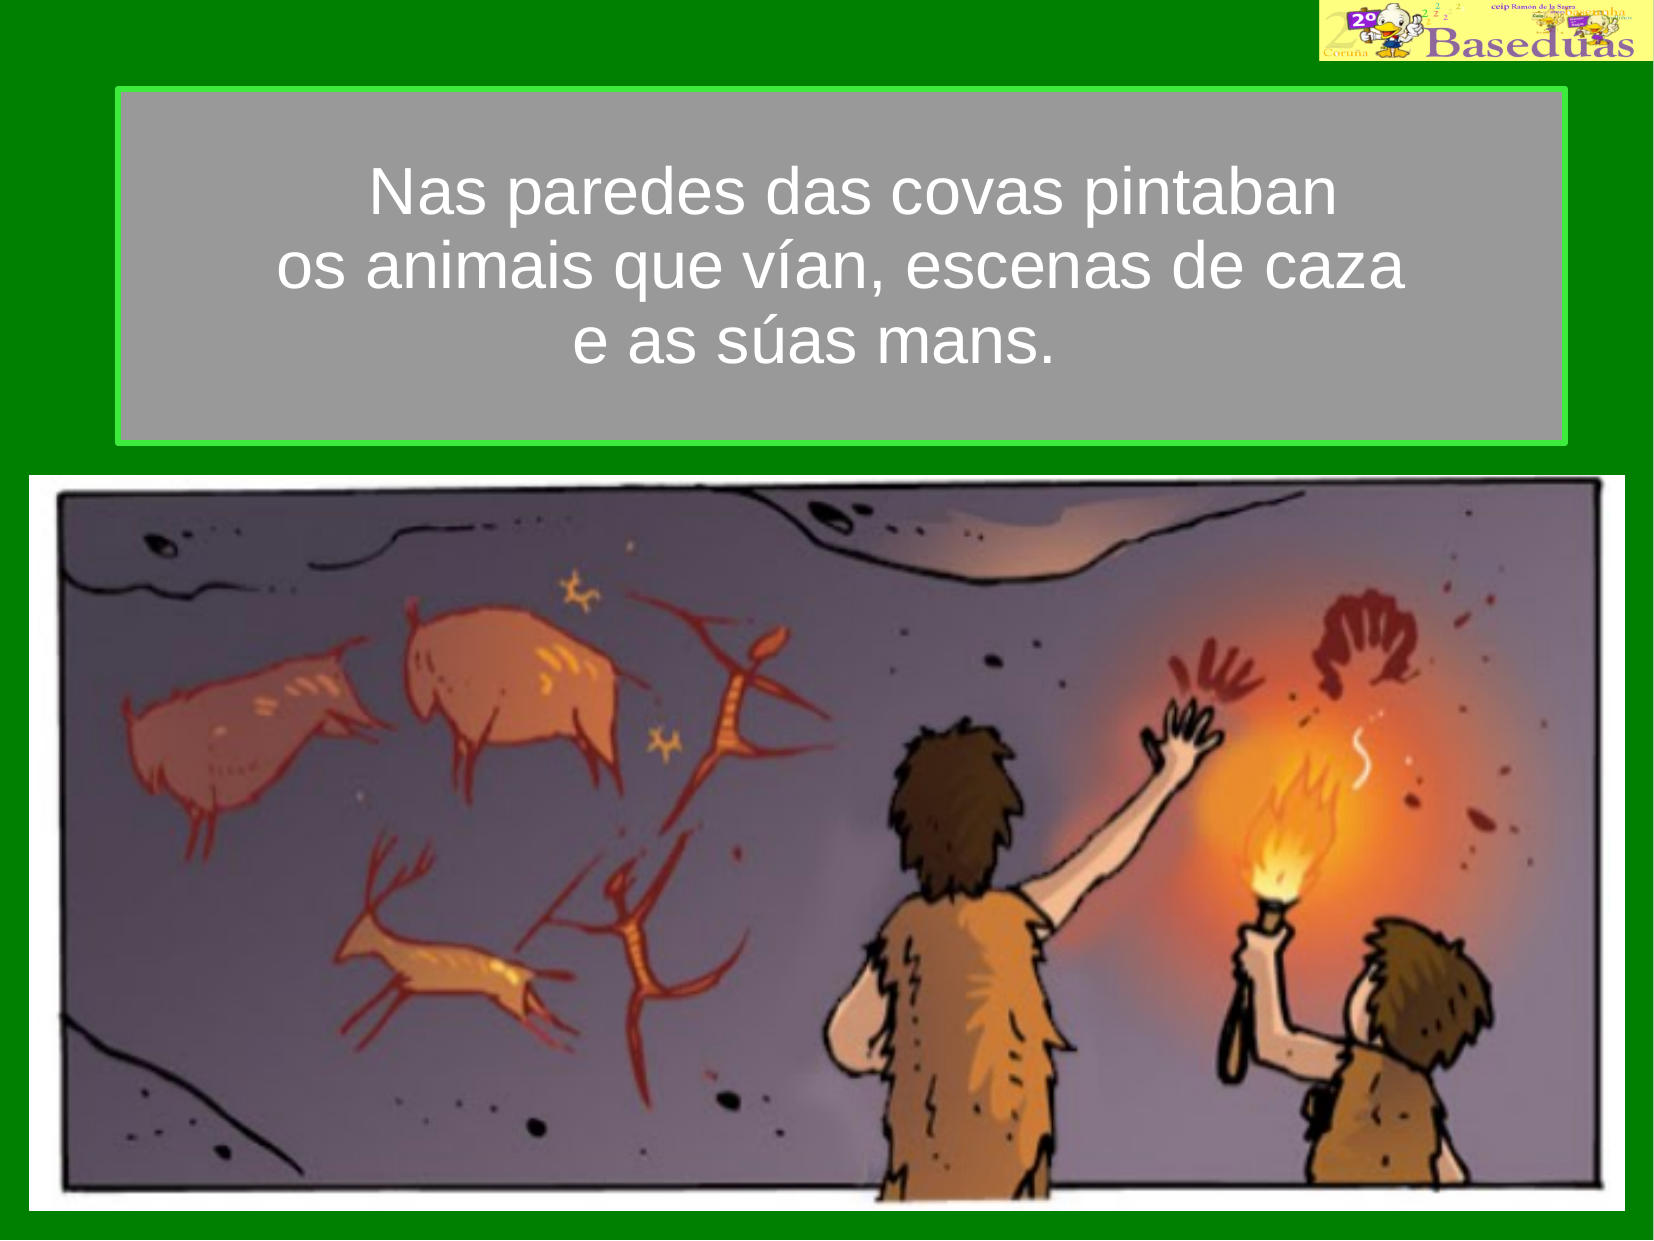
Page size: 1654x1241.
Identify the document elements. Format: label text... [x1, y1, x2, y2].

picture [1319, 0, 1654, 61]
text_box Nas paredes das covas pintaban os animais que vían, escenas de caza e as súas mans. [118, 88, 1565, 443]
picture [29, 475, 1625, 1211]
